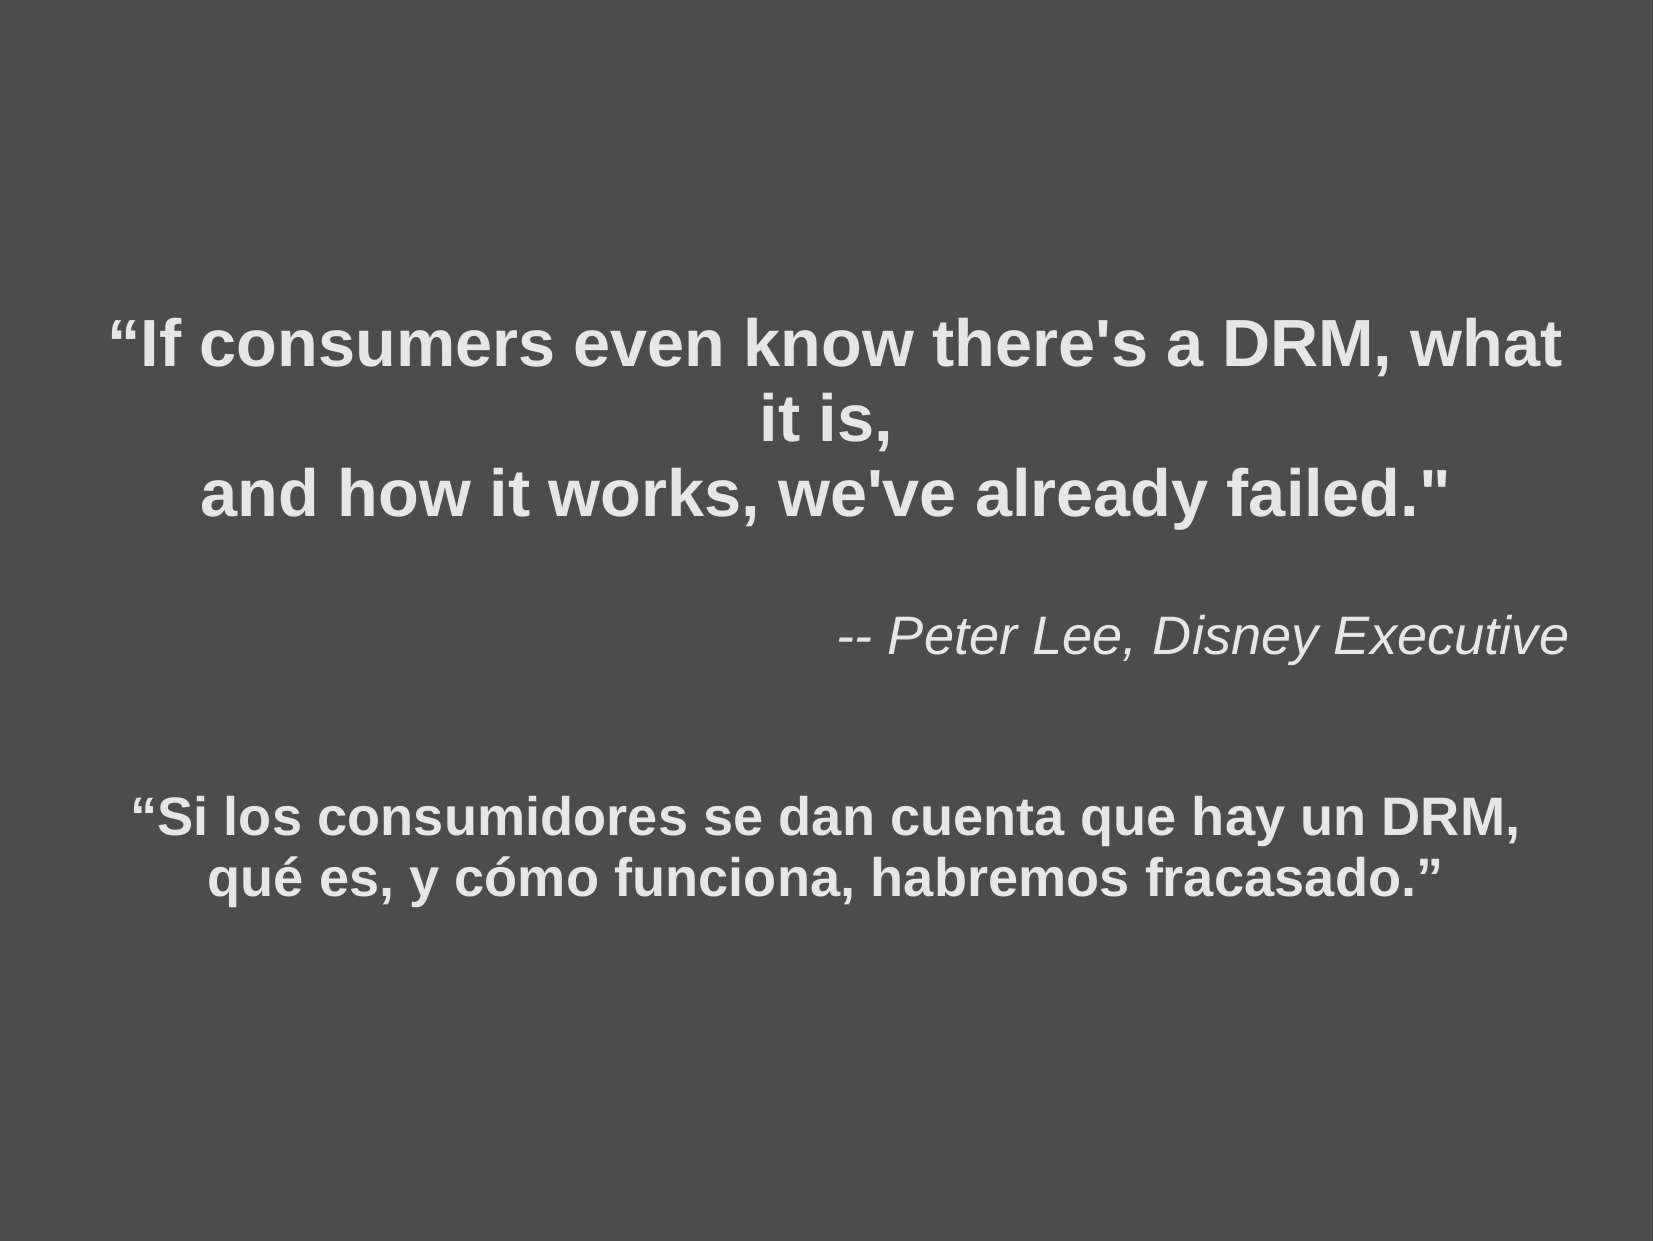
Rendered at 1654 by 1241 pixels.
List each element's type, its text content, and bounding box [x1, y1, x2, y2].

subtitle “If consumers even know there's a DRM, what it is, and how it works, we've already failed." -- Peter Lee, Disney Executive “Si los consumidores se dan cuenta que hay un DRM, qué es, y cómo funciona, habremos fracasado.” [82, 112, 1571, 1102]
